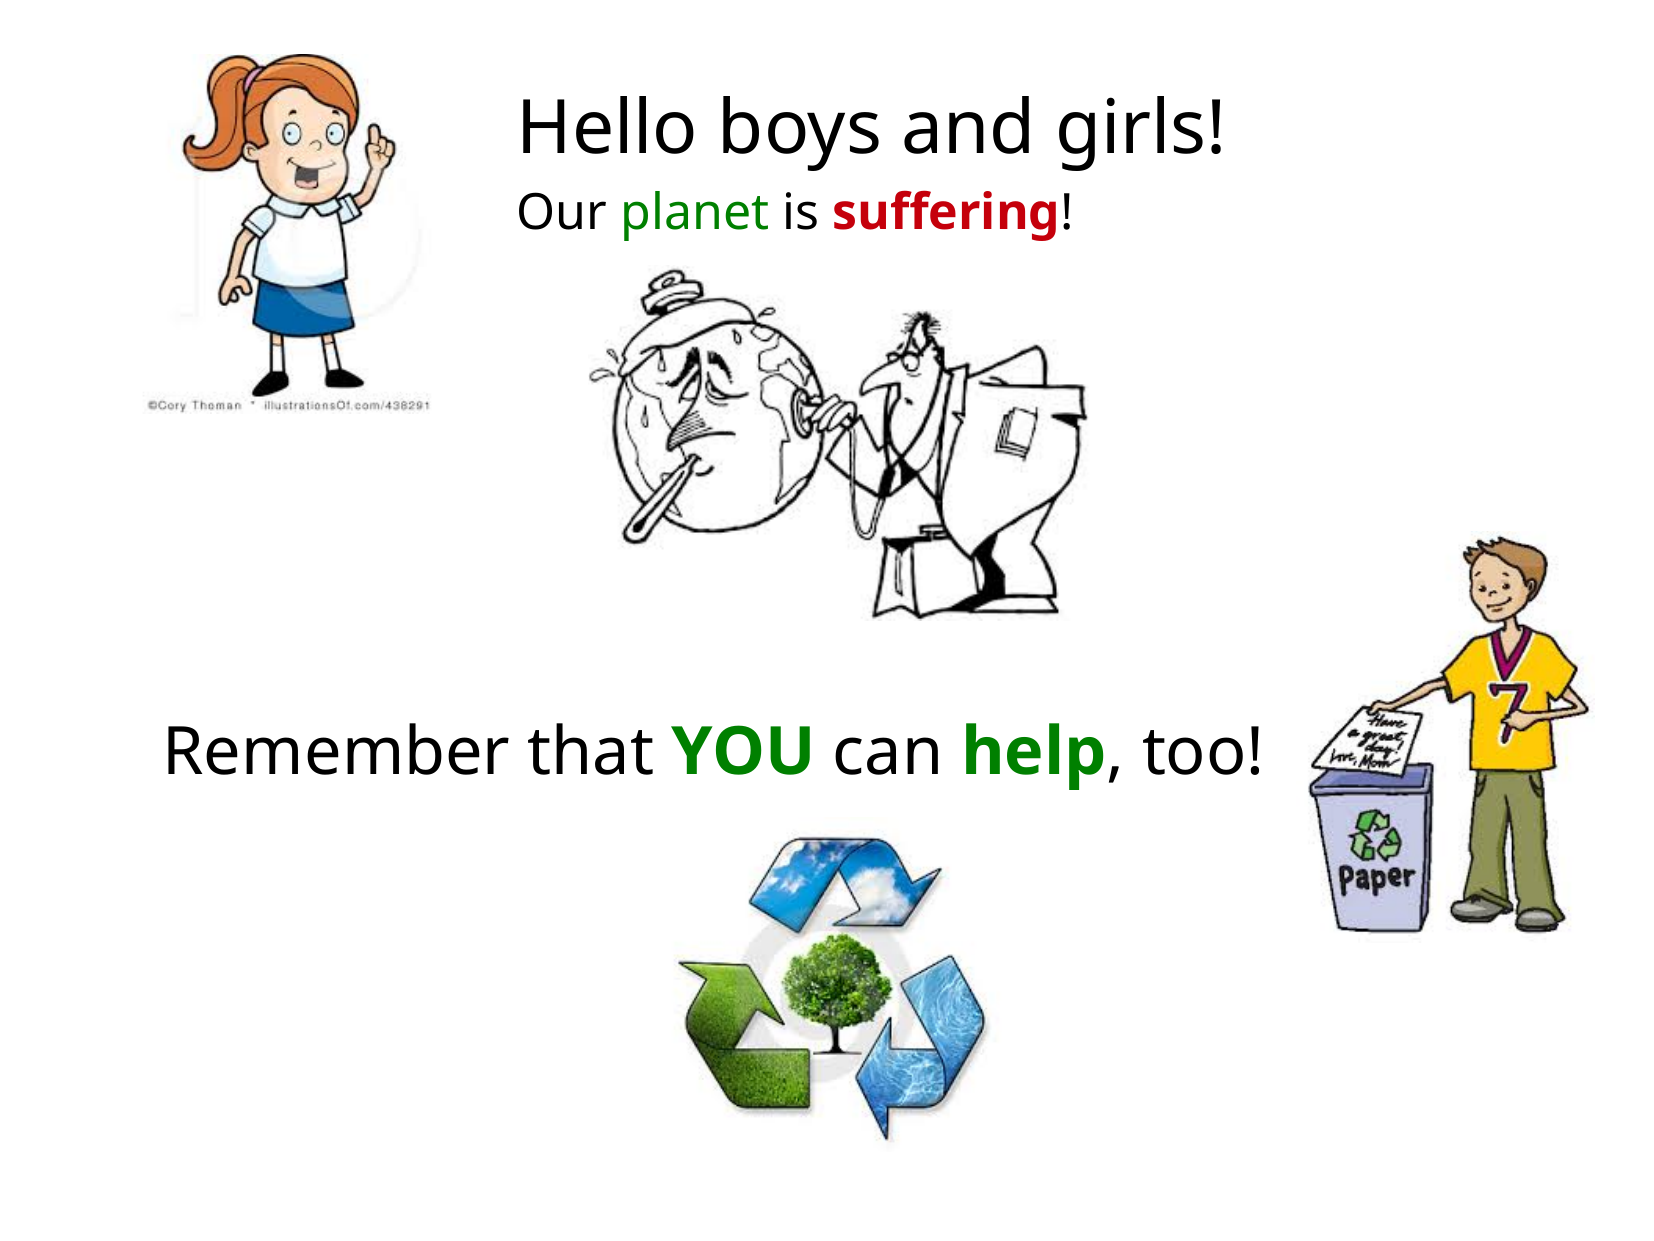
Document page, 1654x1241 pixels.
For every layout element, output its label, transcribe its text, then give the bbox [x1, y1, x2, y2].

picture [1296, 531, 1595, 943]
picture [118, 54, 461, 414]
text_box Hello boys and girls! Our planet is suffering! [501, 65, 1418, 269]
picture [649, 817, 1017, 1152]
text_box Remember that YOU can help, too! [147, 696, 1300, 804]
picture [588, 265, 1093, 621]
